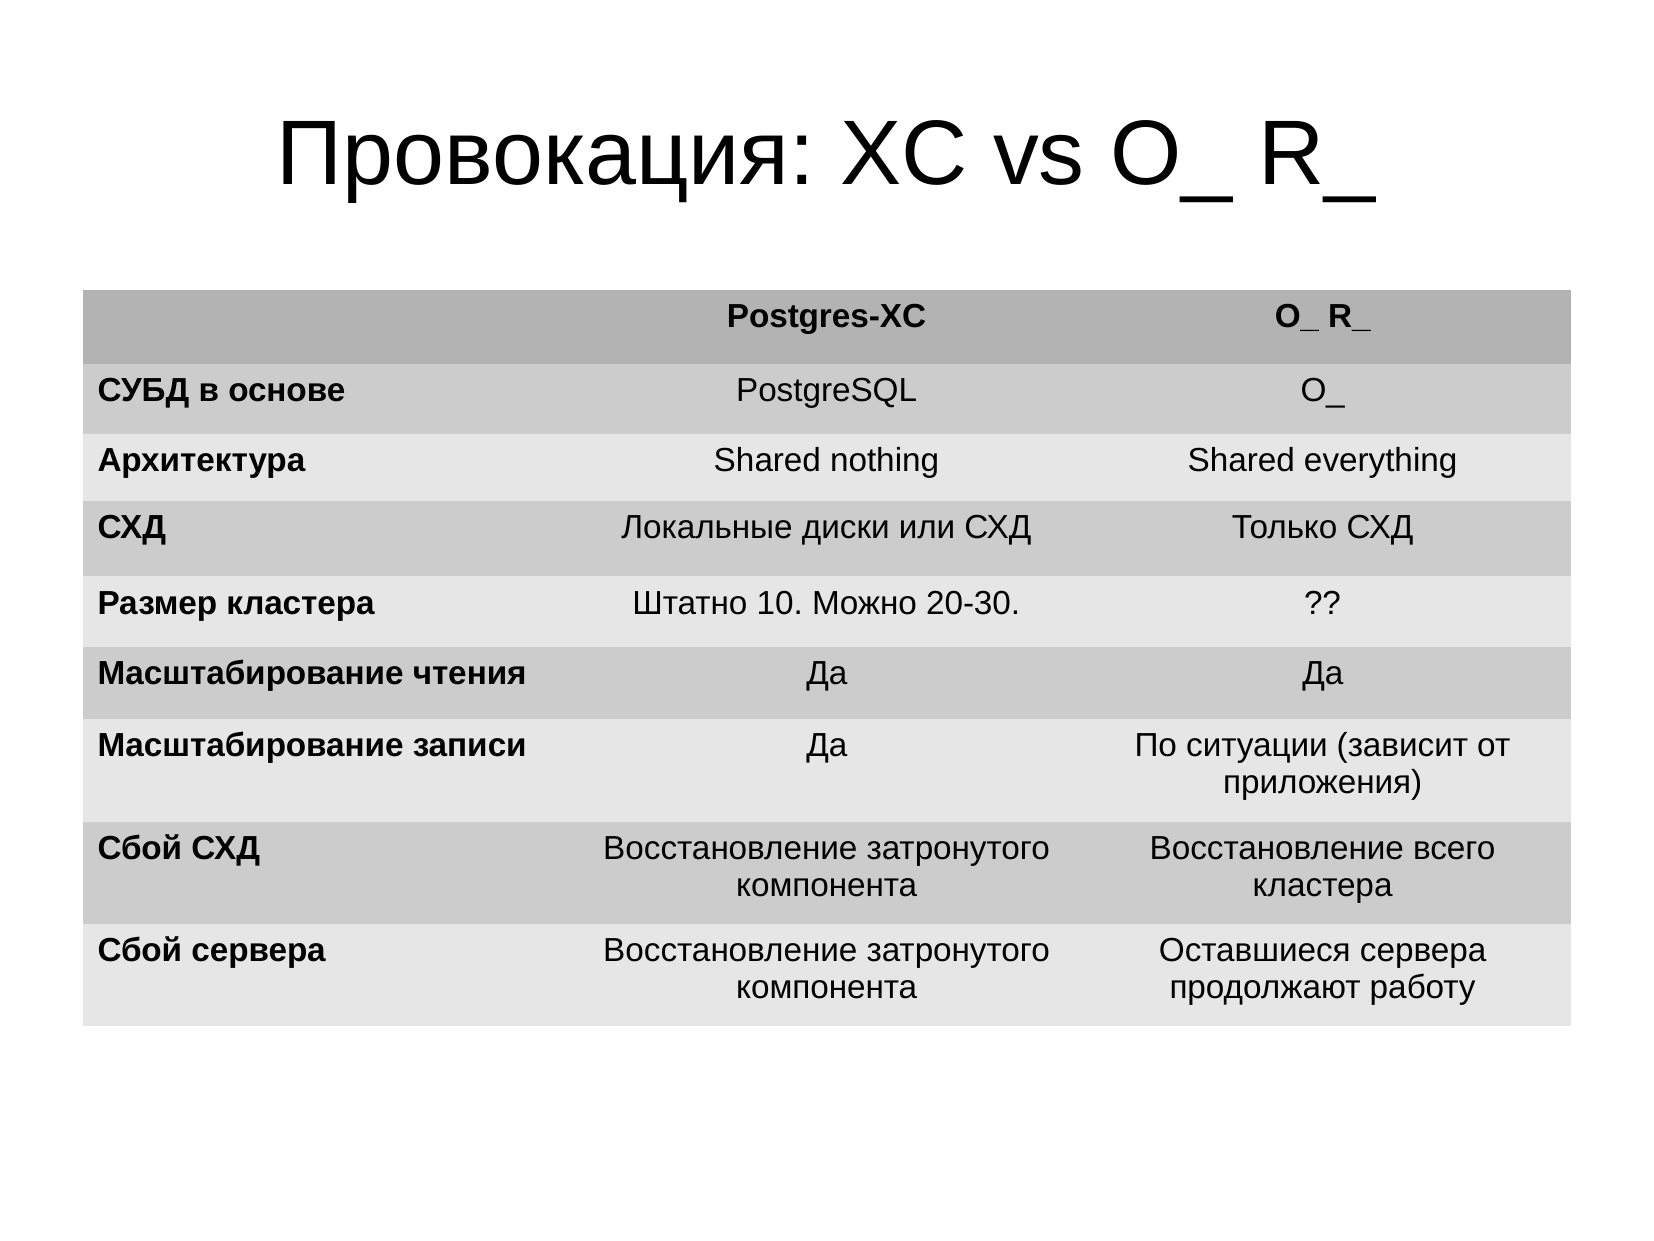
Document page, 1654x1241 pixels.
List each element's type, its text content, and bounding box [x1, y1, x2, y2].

table_cell Архитектура [83, 434, 579, 501]
table_cell Shared nothing [579, 434, 1075, 501]
table_header O_ R_ [1075, 290, 1571, 364]
table_cell Сбой СХД [83, 822, 579, 924]
title Провокация: XC vs O_ R_ [82, 49, 1571, 257]
table_cell Только СХД [1075, 501, 1571, 576]
table_cell Восстановление всего кластера [1075, 822, 1571, 924]
table_cell Восстановление затронутого компонента [579, 822, 1075, 924]
table_cell Масштабирование записи [83, 719, 579, 822]
table_cell Масштабирование чтения [83, 647, 579, 719]
table_cell PostgreSQL [579, 364, 1075, 434]
table_cell СУБД в основе [83, 364, 579, 434]
table_cell СХД [83, 501, 579, 576]
table_cell O_ [1075, 364, 1571, 434]
table_cell Да [1075, 647, 1571, 719]
table_cell Локальные диски или СХД [579, 501, 1075, 576]
table_cell По ситуации (зависит от приложения) [1075, 719, 1571, 822]
table_cell Оставшиеся сервера продолжают работу [1075, 924, 1571, 1026]
table_cell ?? [1075, 576, 1571, 647]
table_cell Да [579, 647, 1075, 719]
table_cell Сбой сервера [83, 924, 579, 1026]
table_cell Восстановление затронутого компонента [579, 924, 1075, 1026]
table_cell Штатно 10. Можно 20-30. [579, 576, 1075, 647]
table_cell Да [579, 719, 1075, 822]
table_cell Shared everything [1075, 434, 1571, 501]
table_cell Размер кластера [83, 576, 579, 647]
table_header Postgres-XC [579, 290, 1075, 364]
table_header [83, 290, 579, 364]
